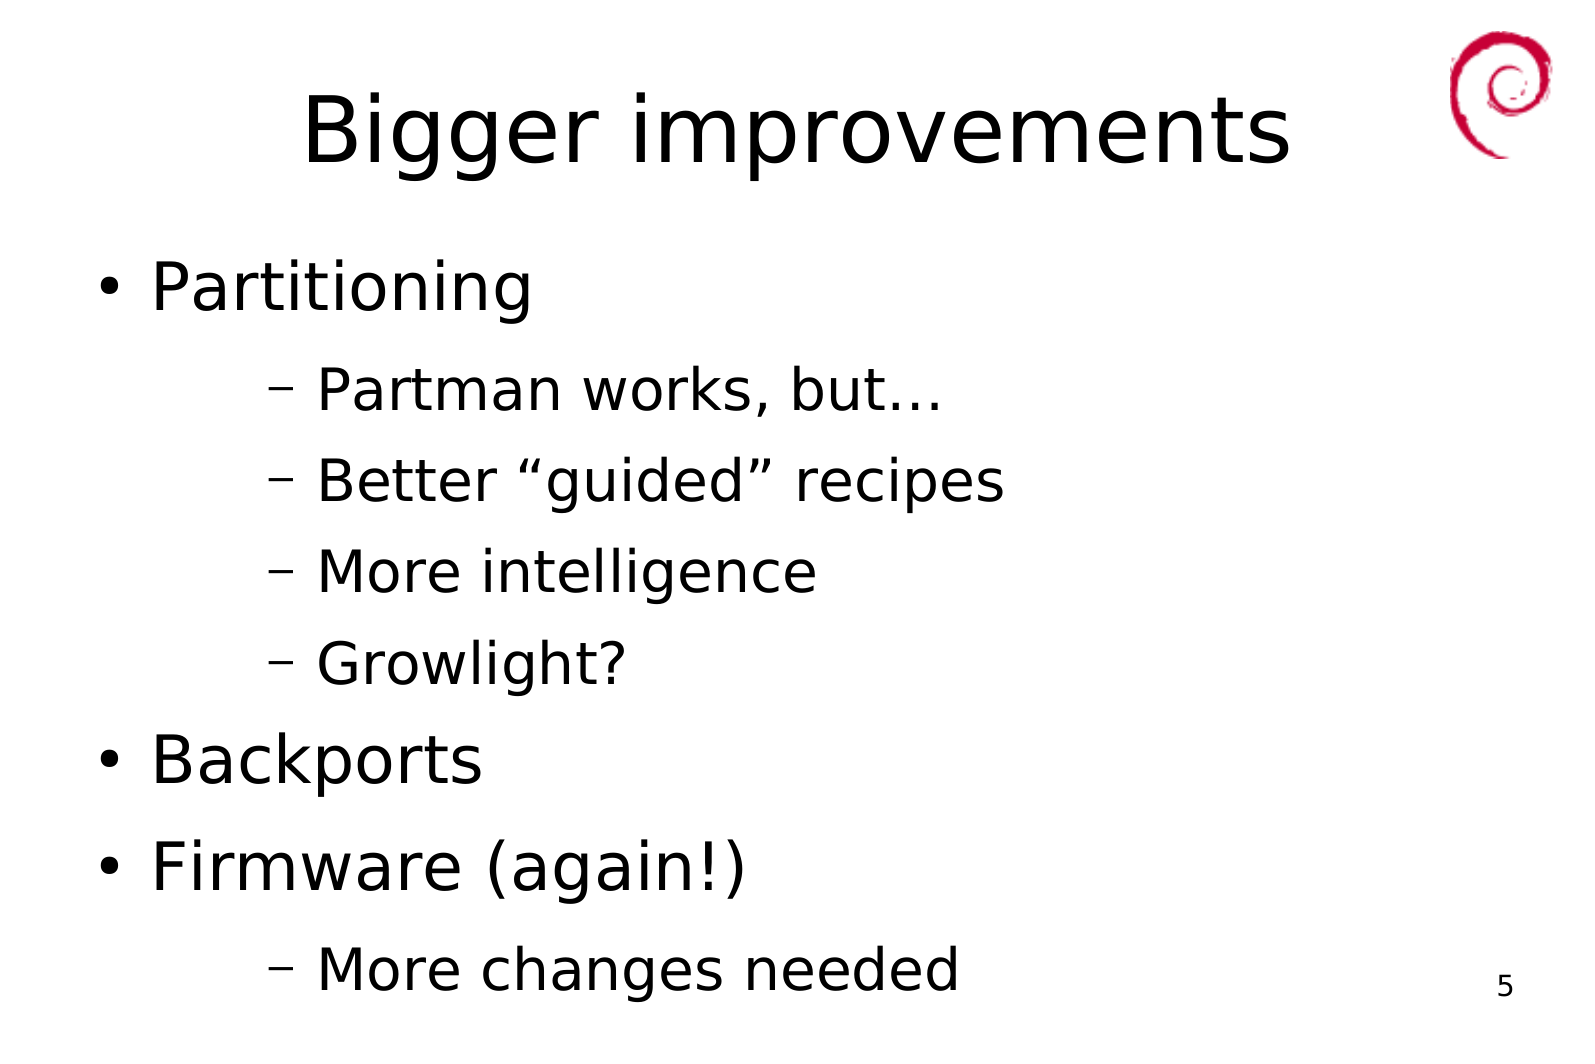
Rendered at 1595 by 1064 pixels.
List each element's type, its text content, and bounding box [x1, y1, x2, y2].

picture [1450, 31, 1555, 159]
list Partitioning Partman works, but… Better “guided” recipes More intelligence Growlight? Backports Firmware (again!) More changes needed [79, 248, 1515, 1004]
title Bigger improvements [79, 42, 1515, 220]
